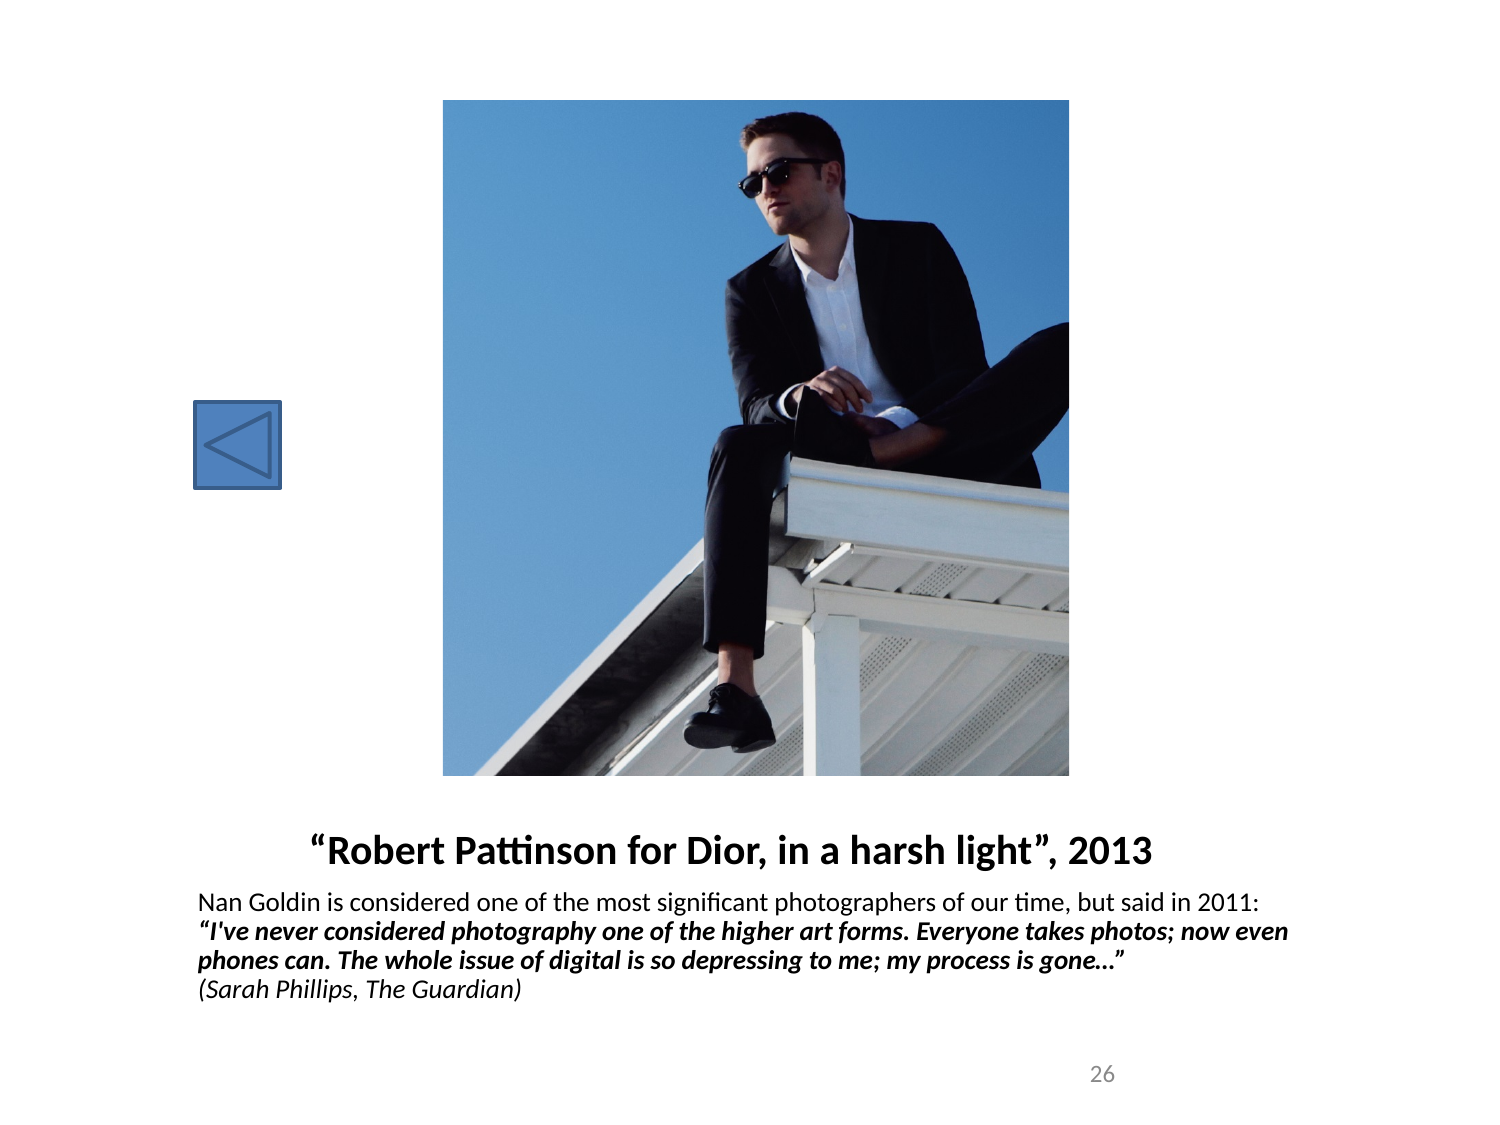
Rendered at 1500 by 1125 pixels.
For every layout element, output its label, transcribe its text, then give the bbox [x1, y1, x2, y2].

text_box 26 [1074, 1042, 1426, 1103]
list Nan Goldin is considered one of the most significant photographers of our time, but said in 2011: “I've never considered photography one of the higher art forms. Everyone takes photos; now even phones can. The whole issue of digital is so depressing to me; my process is gone…” (Sarah Phillips, The Guardian) [183, 880, 1306, 1013]
title “Robert Pattinson for Dior, in a harsh light”, 2013 [294, 787, 1195, 880]
text_box [194, 402, 281, 488]
picture [442, 100, 1070, 776]
